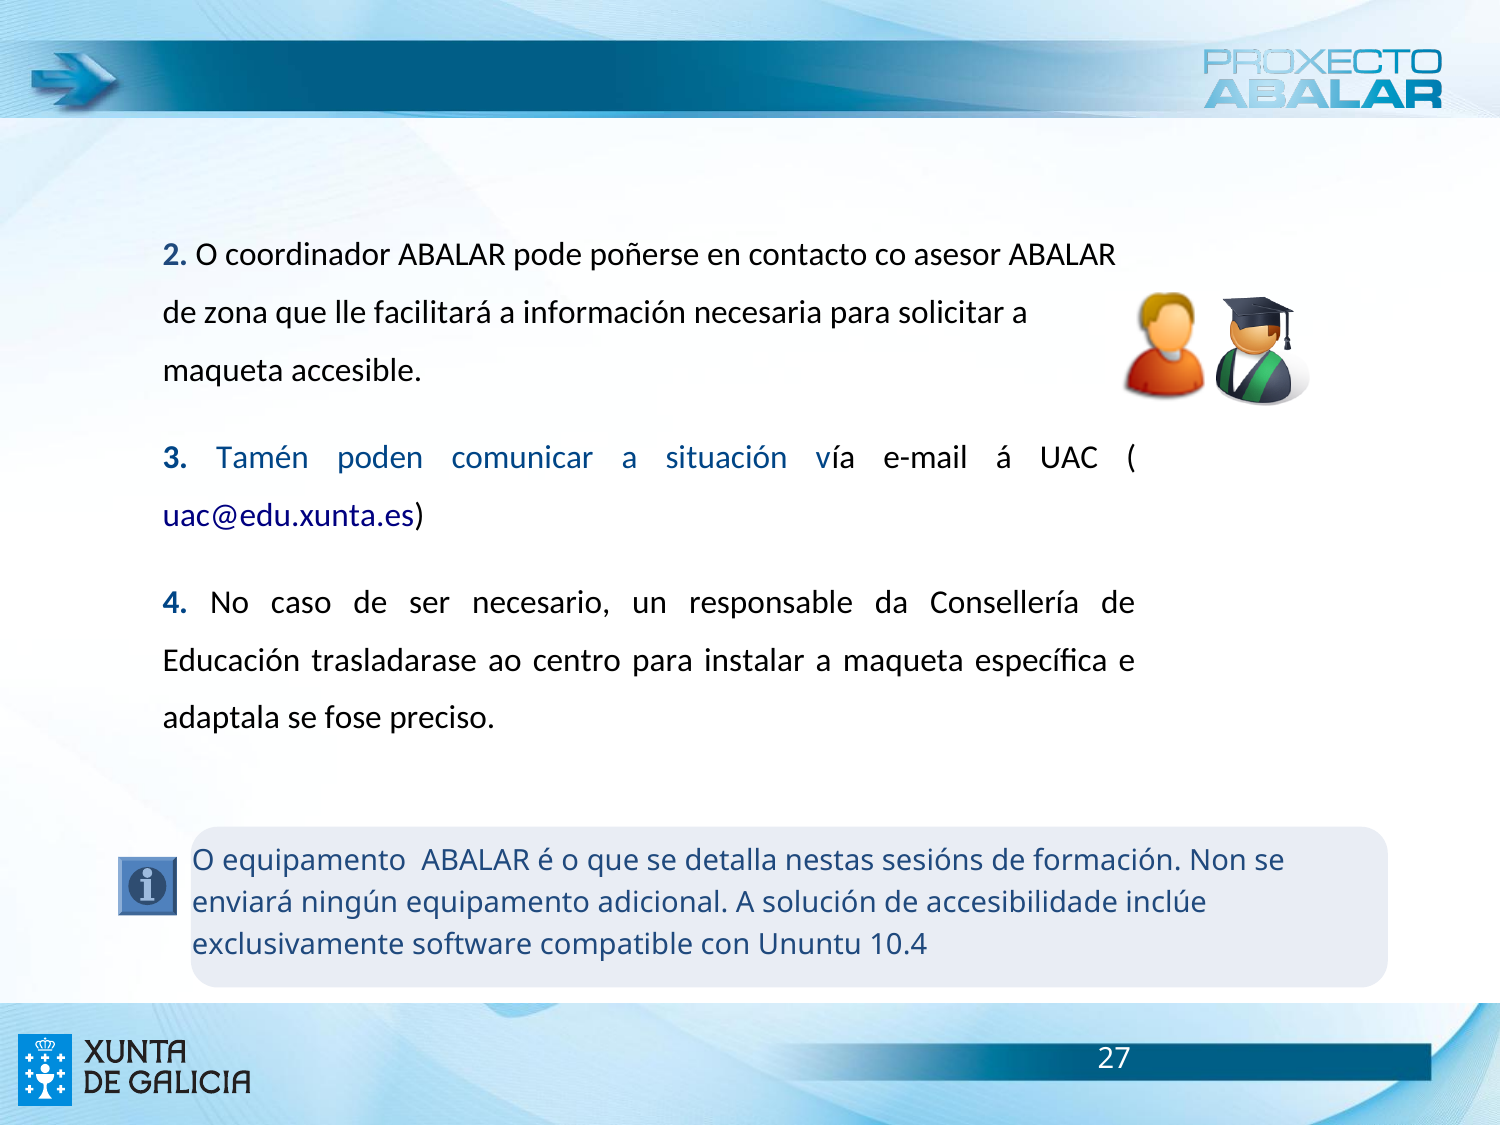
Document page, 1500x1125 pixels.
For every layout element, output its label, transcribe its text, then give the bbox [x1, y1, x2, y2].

text_box <número> [1082, 1031, 1433, 1092]
text_box [191, 826, 1388, 988]
text_box 2. O coordinador ABALAR pode poñerse en contacto co asesor ABALAR de zona que lle facilitará a información necesaria para solicitar a maqueta accesible. 3. Tamén poden comunicar a situación vía e-mail á UAC (uac@edu.xunta.es) 4. No caso de ser necesario, un responsable da Consellería de Educación trasladarase ao centro para instalar a maqueta específica e adaptala se fose preciso. [147, 206, 1152, 744]
picture [0, 0, 1500, 1125]
text_box O equipamento ABALAR é o que se detalla nestas sesións de formación. Non se enviará ningún equipamento adicional. A solución de accesibilidade inclúe exclusivamente software compatible con Ununtu 10.4 [177, 826, 1359, 968]
text_box [119, 856, 177, 916]
